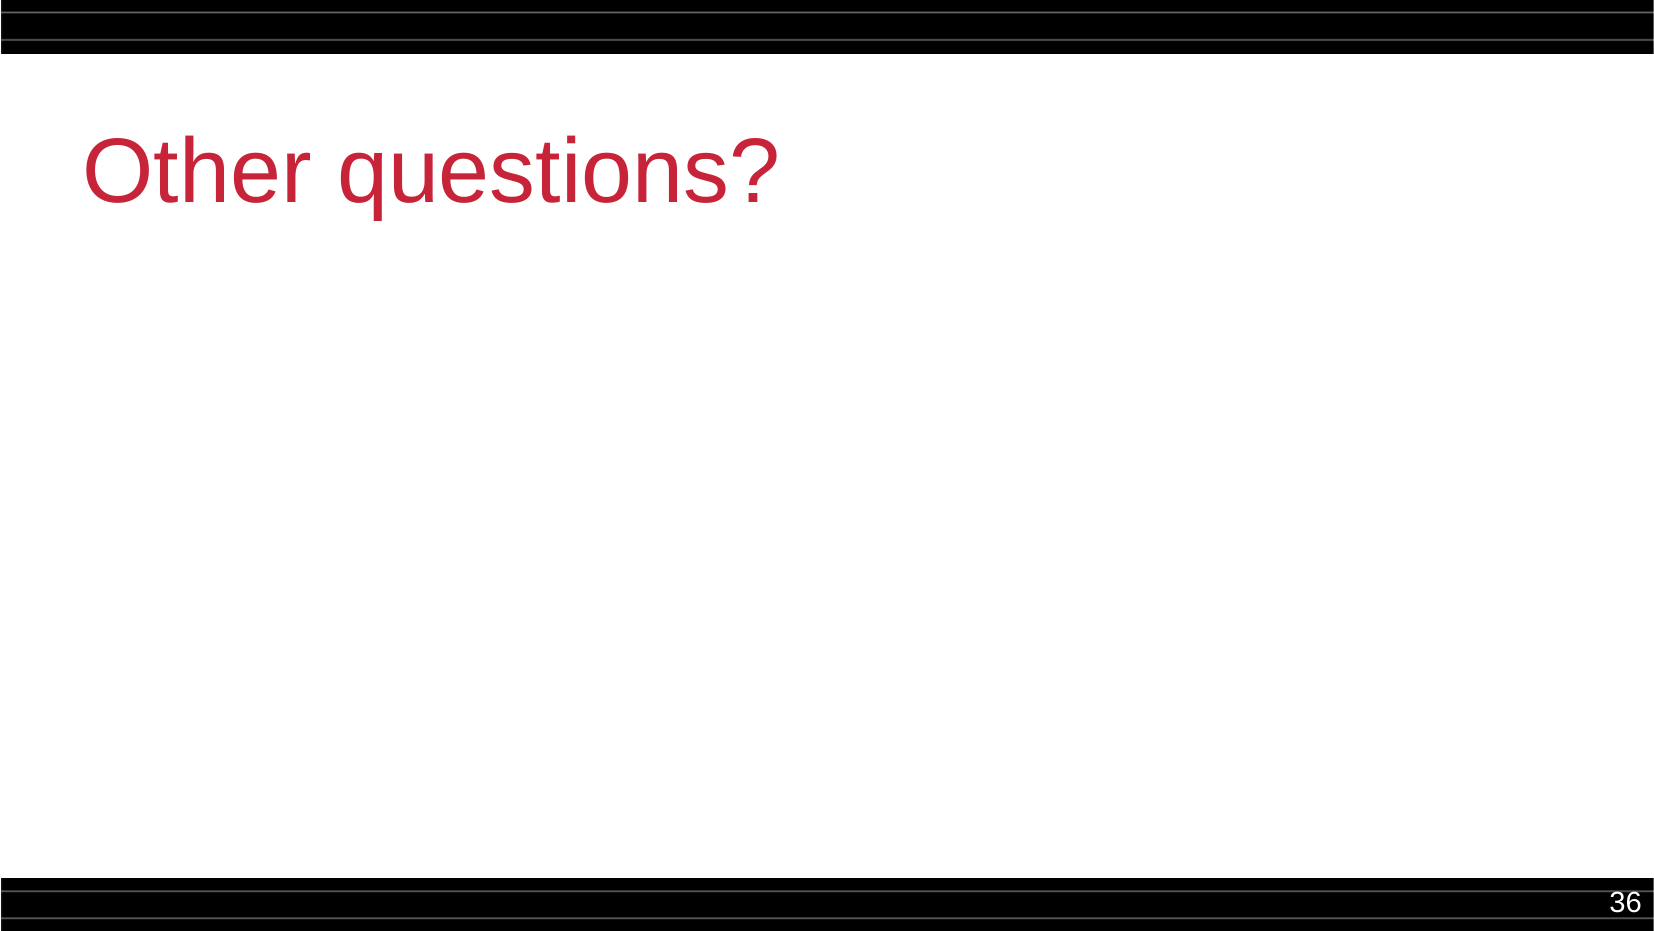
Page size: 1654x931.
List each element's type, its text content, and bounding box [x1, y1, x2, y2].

title Other questions? [82, 92, 1571, 249]
picture [1, 878, 1654, 931]
picture [1, 0, 1654, 54]
